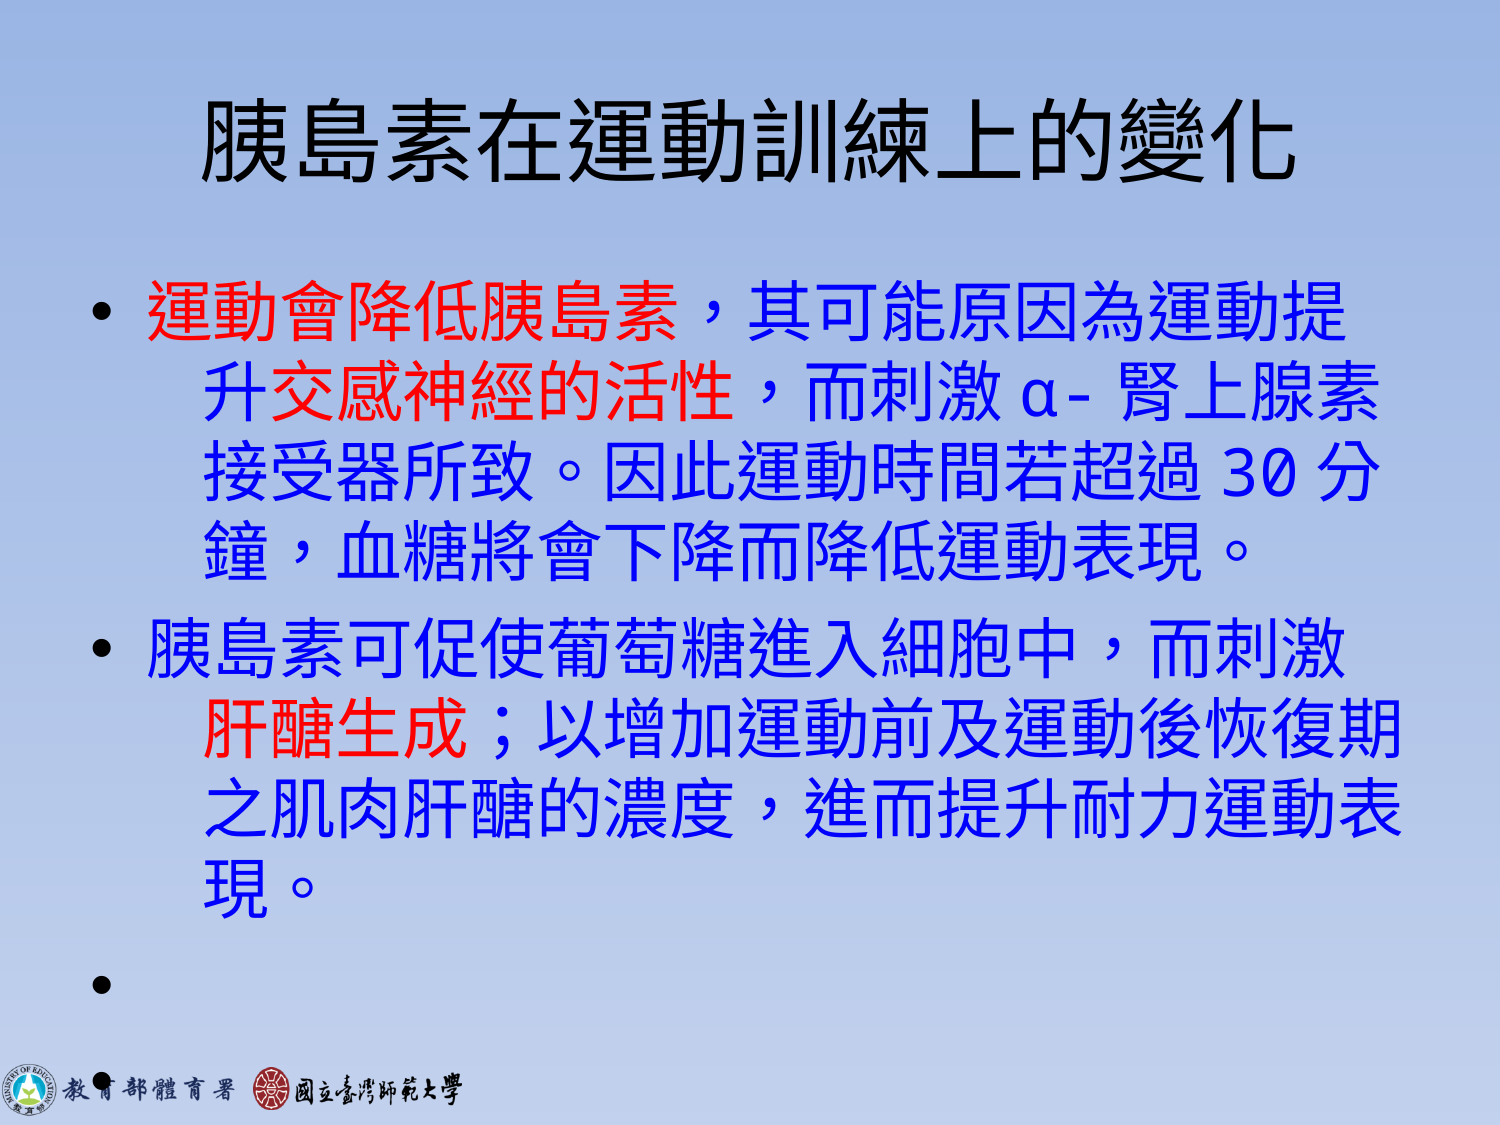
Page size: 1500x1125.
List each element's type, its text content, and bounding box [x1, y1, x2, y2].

title 胰島素在運動訓練上的變化 [75, 45, 1426, 233]
list 運動會降低胰島素，其可能原因為運動提升交感神經的活性，而刺激α-腎上腺素接受器所致。因此運動時間若超過30分鐘，血糖將會下降而降低運動表現。 胰島素可促使葡萄糖進入細胞中，而刺激肝醣生成；以增加運動前及運動後恢復期之肌肉肝醣的濃度，進而提升耐力運動表現。 [75, 262, 1426, 1005]
